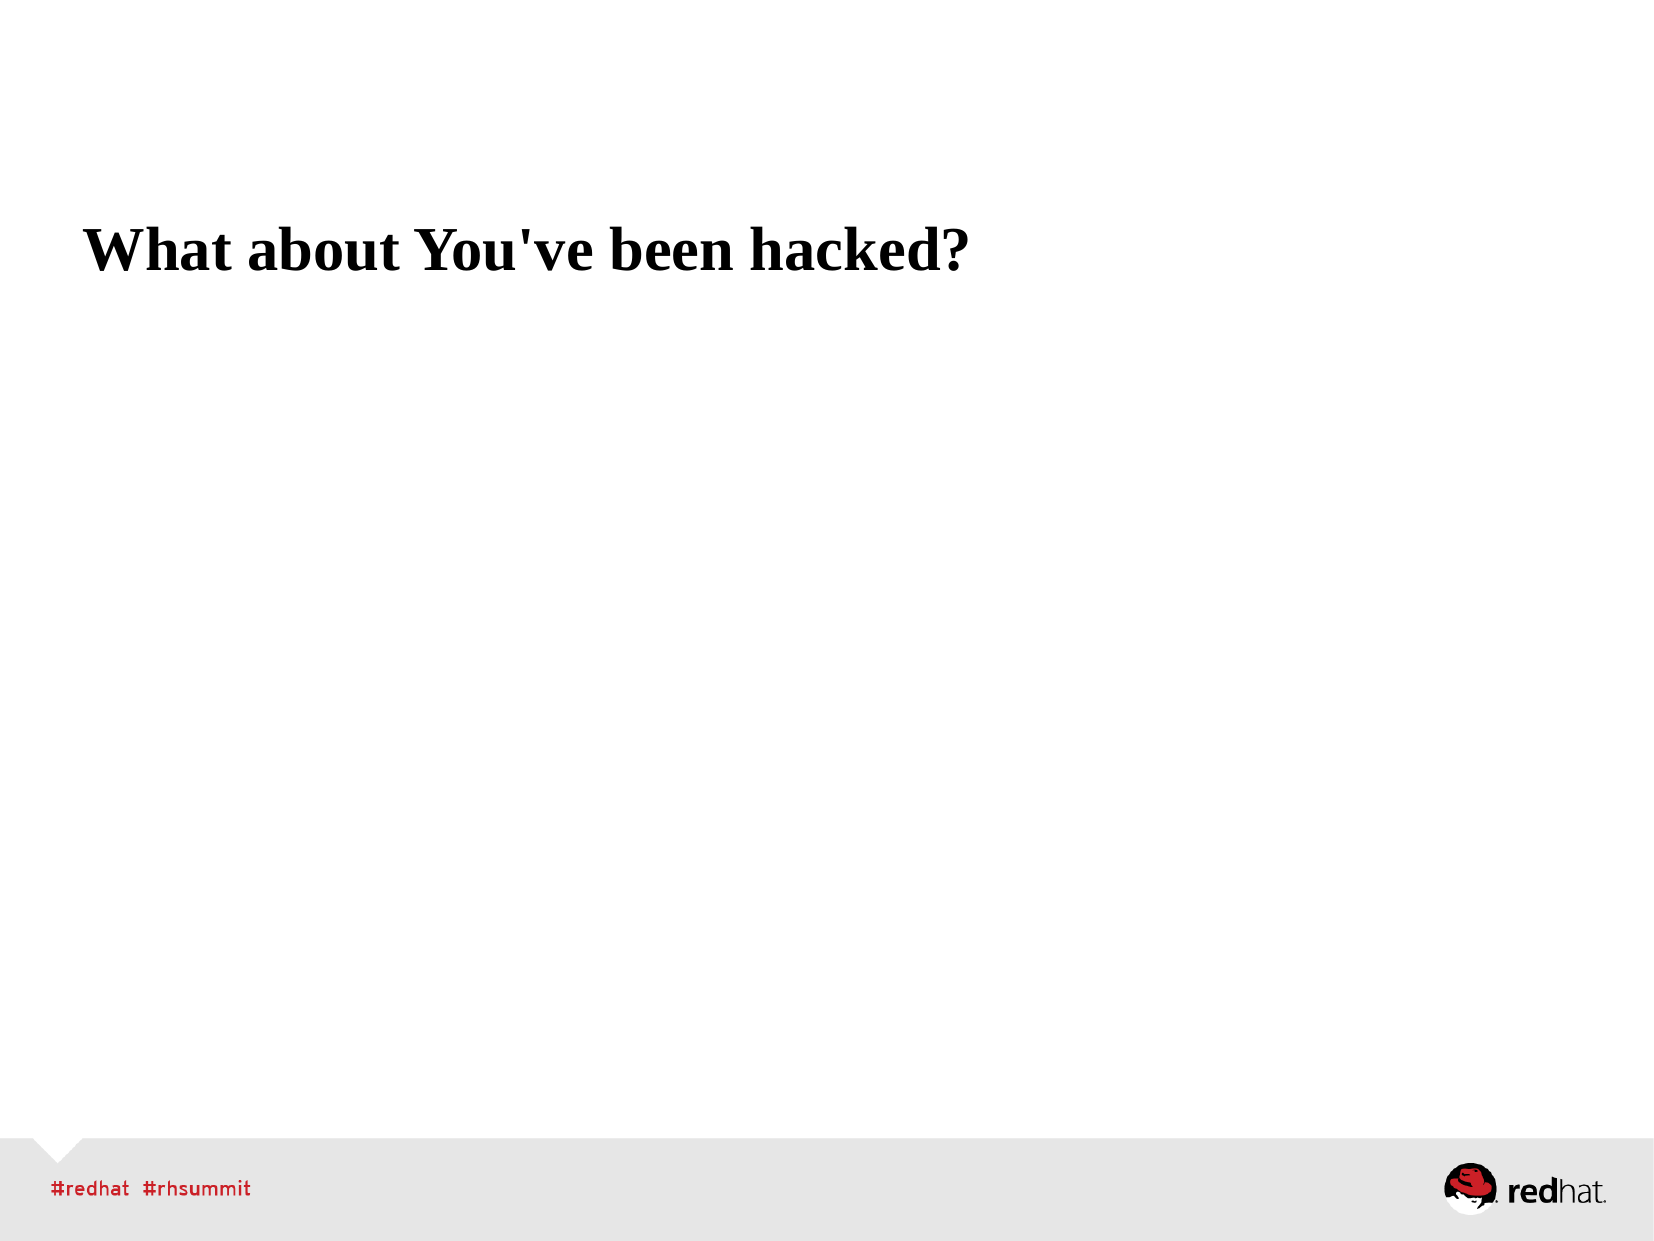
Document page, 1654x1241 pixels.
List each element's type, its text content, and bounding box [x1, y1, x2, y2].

title What about You've been hacked? [82, 155, 1571, 344]
picture [0, 0, 1654, 1241]
